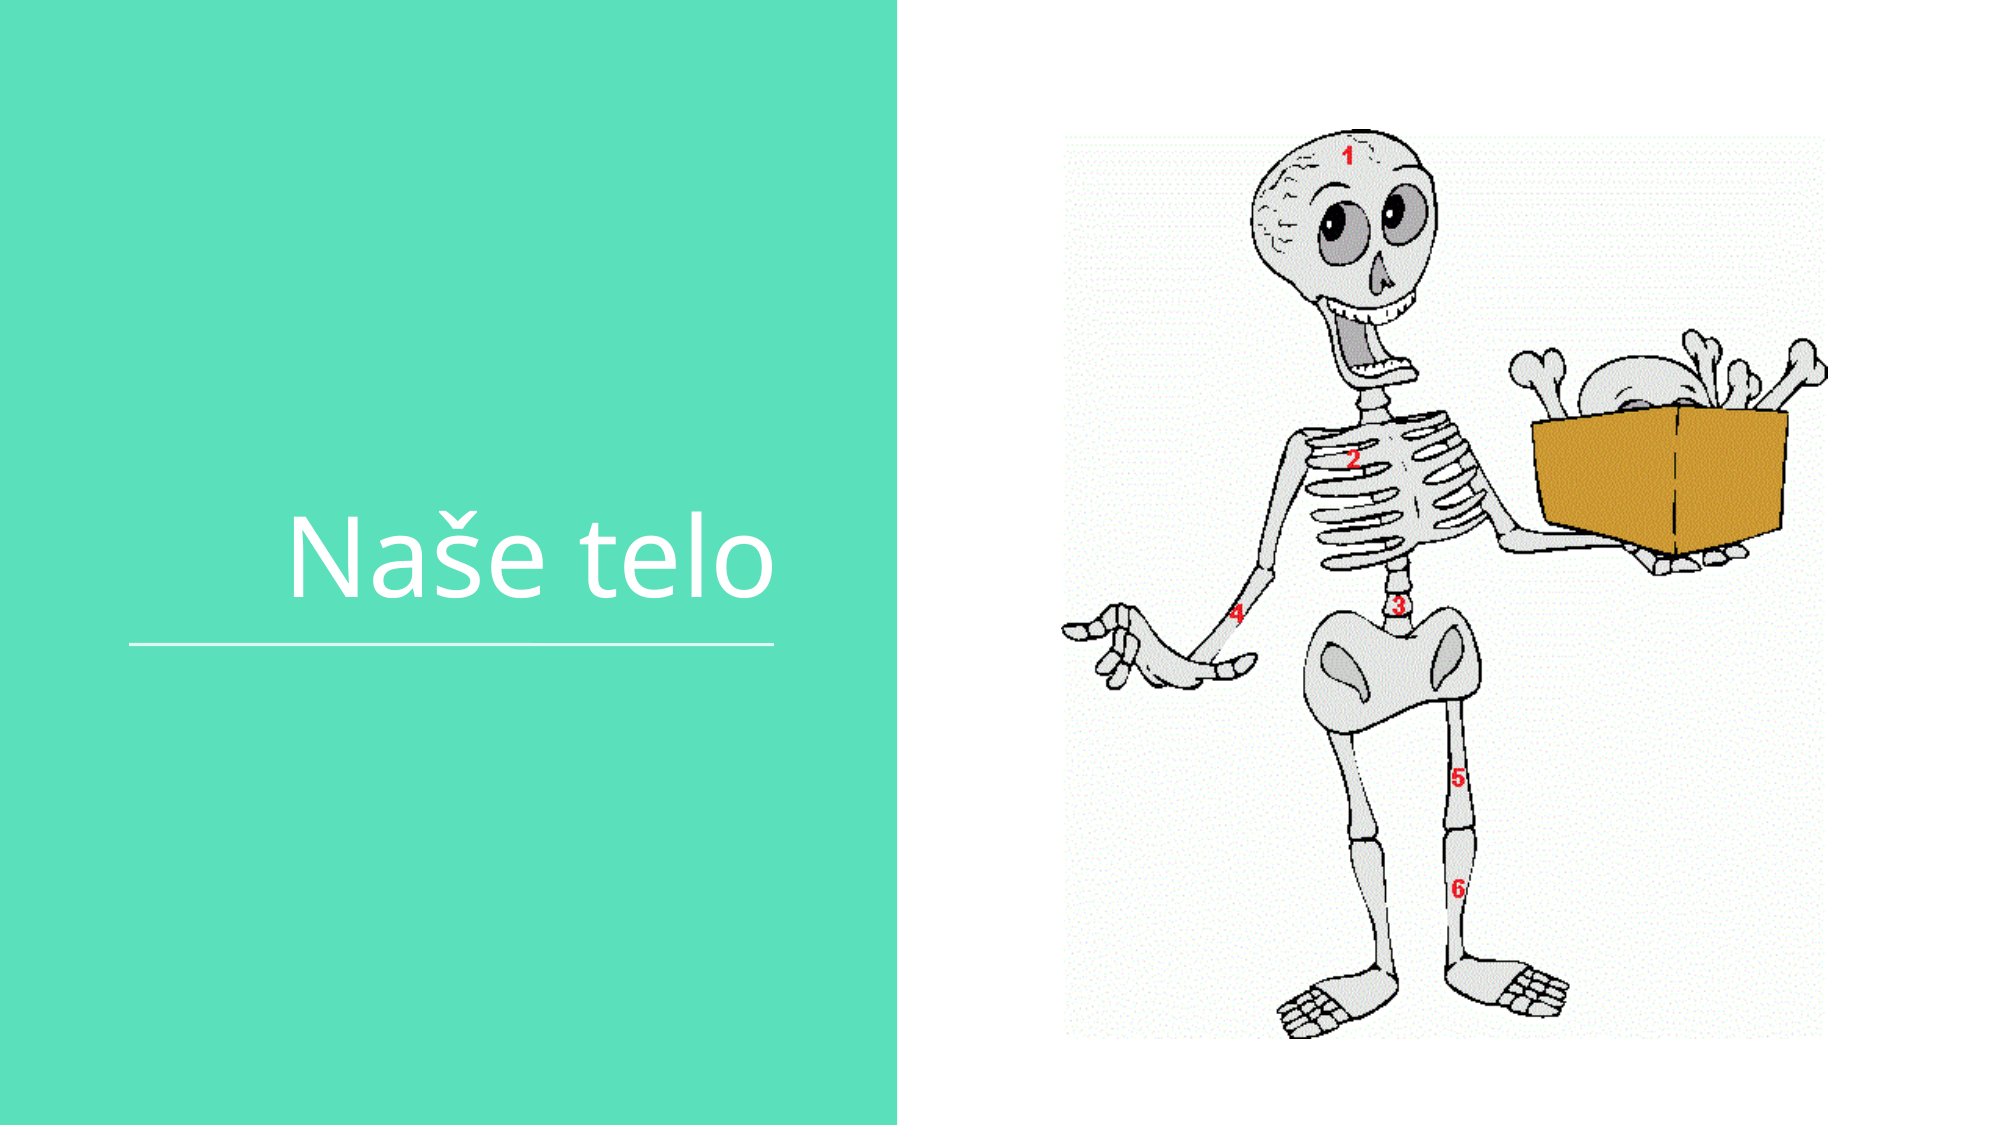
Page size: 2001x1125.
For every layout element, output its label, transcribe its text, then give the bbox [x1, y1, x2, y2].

picture [1061, 129, 1828, 1040]
text_box [0, 0, 898, 1125]
title Naše telo [104, 131, 795, 630]
